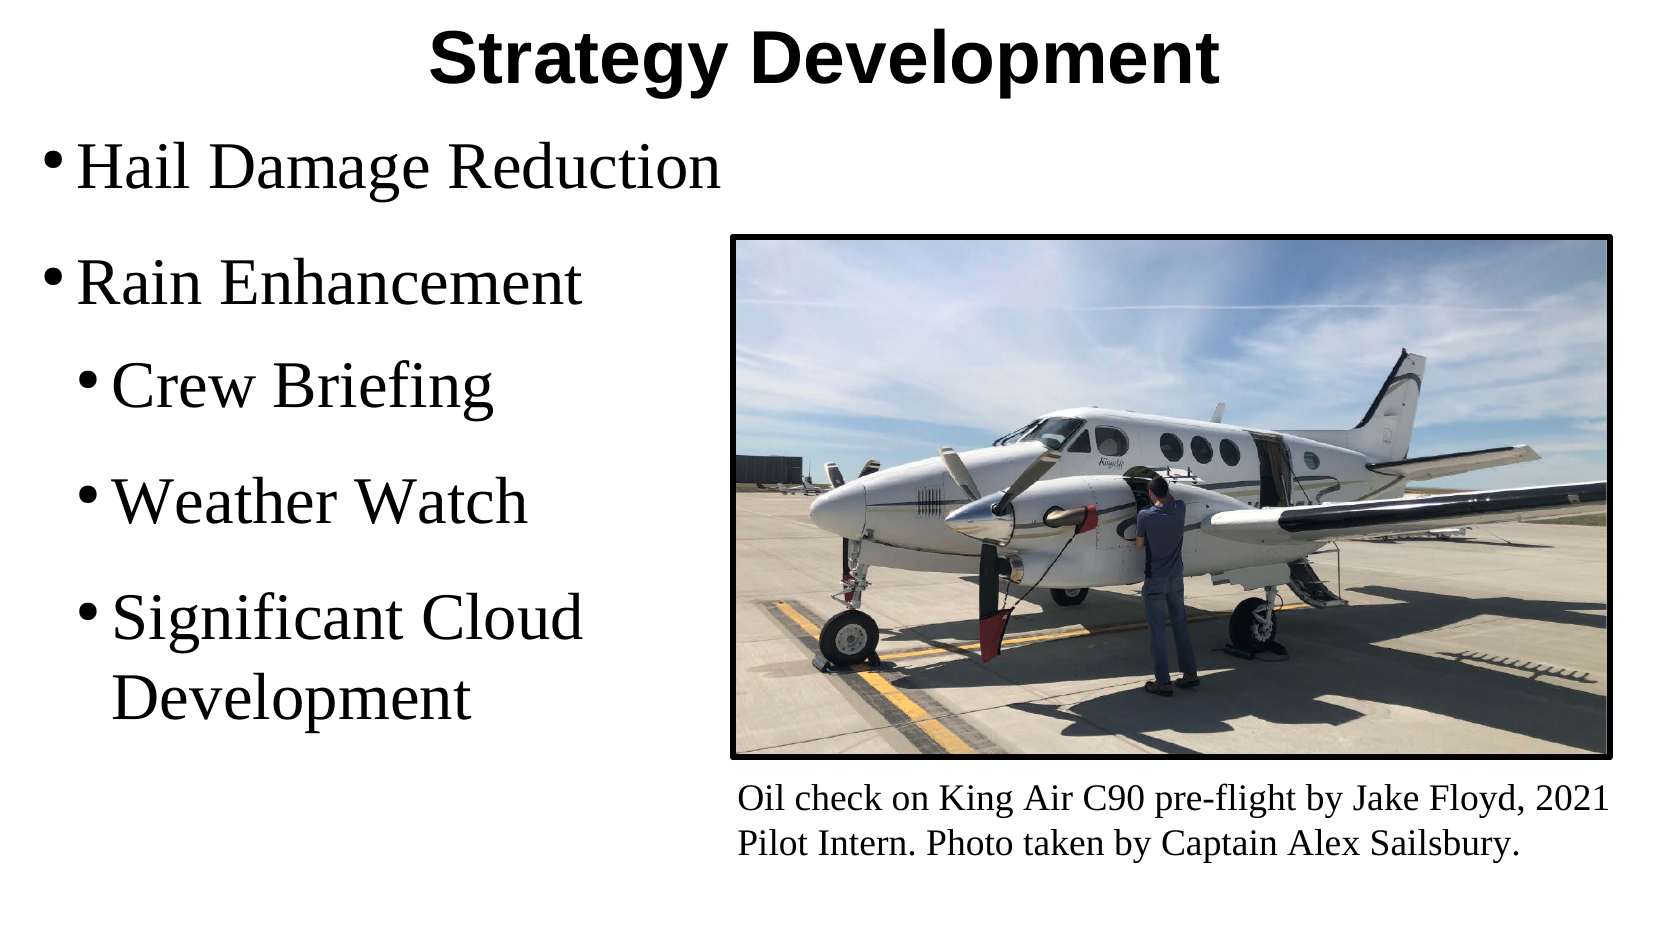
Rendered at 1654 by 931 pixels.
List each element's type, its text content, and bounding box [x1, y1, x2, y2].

title Strategy Development [0, 0, 1654, 107]
picture [735, 239, 1607, 755]
text_box Hail Damage Reduction Rain Enhancement [14, 114, 751, 326]
text_box Crew Briefing Weather Watch Significant Cloud Development [61, 333, 601, 741]
text_box Oil check on King Air C90 pre-flight by Jake Floyd, 2021 Pilot Intern. Photo taken by Captain Alex Sailsbury. [724, 771, 1625, 925]
